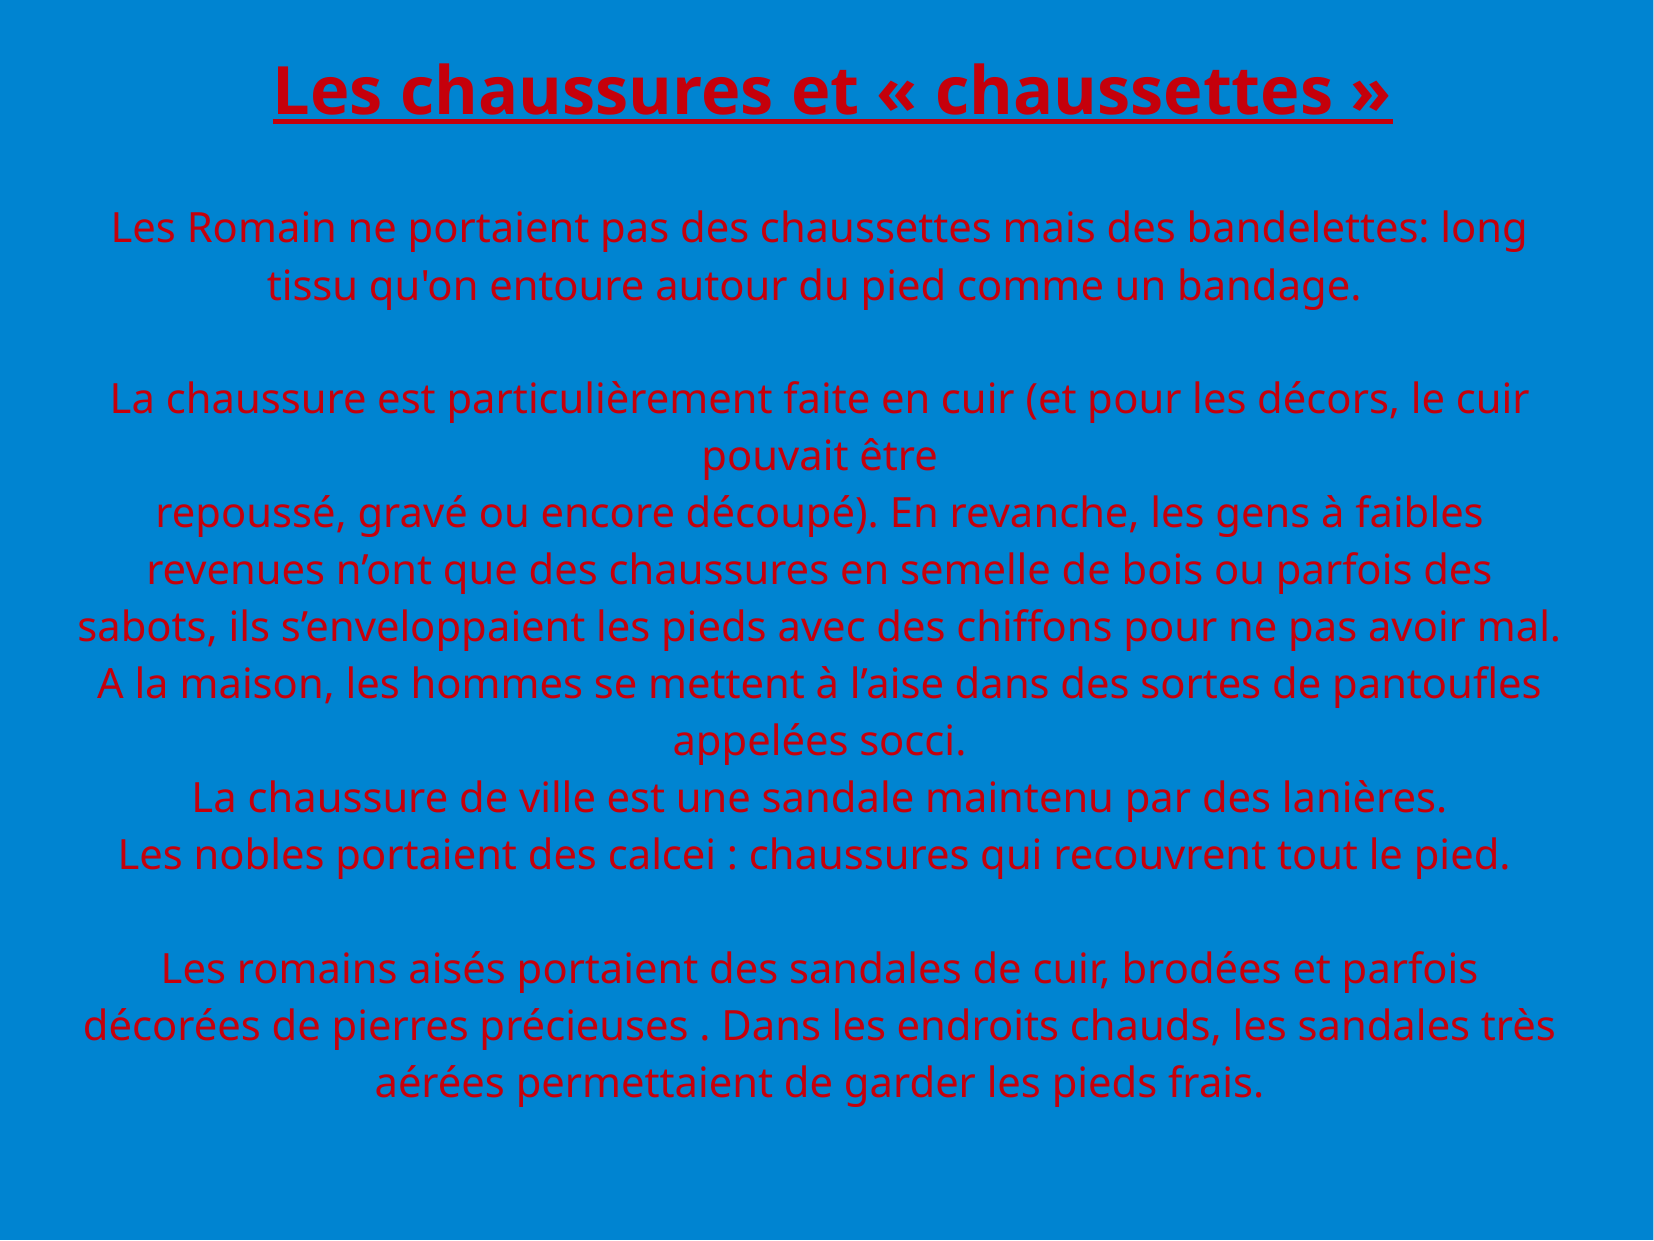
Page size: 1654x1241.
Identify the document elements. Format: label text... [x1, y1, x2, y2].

text_box Les Romain ne portaient pas des chaussettes mais des bandelettes: long tissu qu'on entoure autour du pied comme un bandage. La chaussure est particulièrement faite en cuir (et pour les décors, le cuir pouvait être repoussé, gravé ou encore découpé). En revanche, les gens à faibles revenues n’ont que des chaussures en semelle de bois ou parfois des sabots, ils s’enveloppaient les pieds avec des chiffons pour ne pas avoir mal. A la maison, les hommes se mettent à l’aise dans des sortes de pantoufles appelées socci. La chaussure de ville est une sandale maintenu par des lanières. Les nobles portaient des calcei : chaussures qui recouvrent tout le pied. Les romains aisés portaient des sandales de cuir, brodées et parfois décorées de pierres précieuses . Dans les endroits chauds, les sandales très aérées permettaient de garder les pieds frais. [59, 190, 1581, 1241]
text_box Les chaussures et « chaussettes » [94, 35, 1571, 144]
